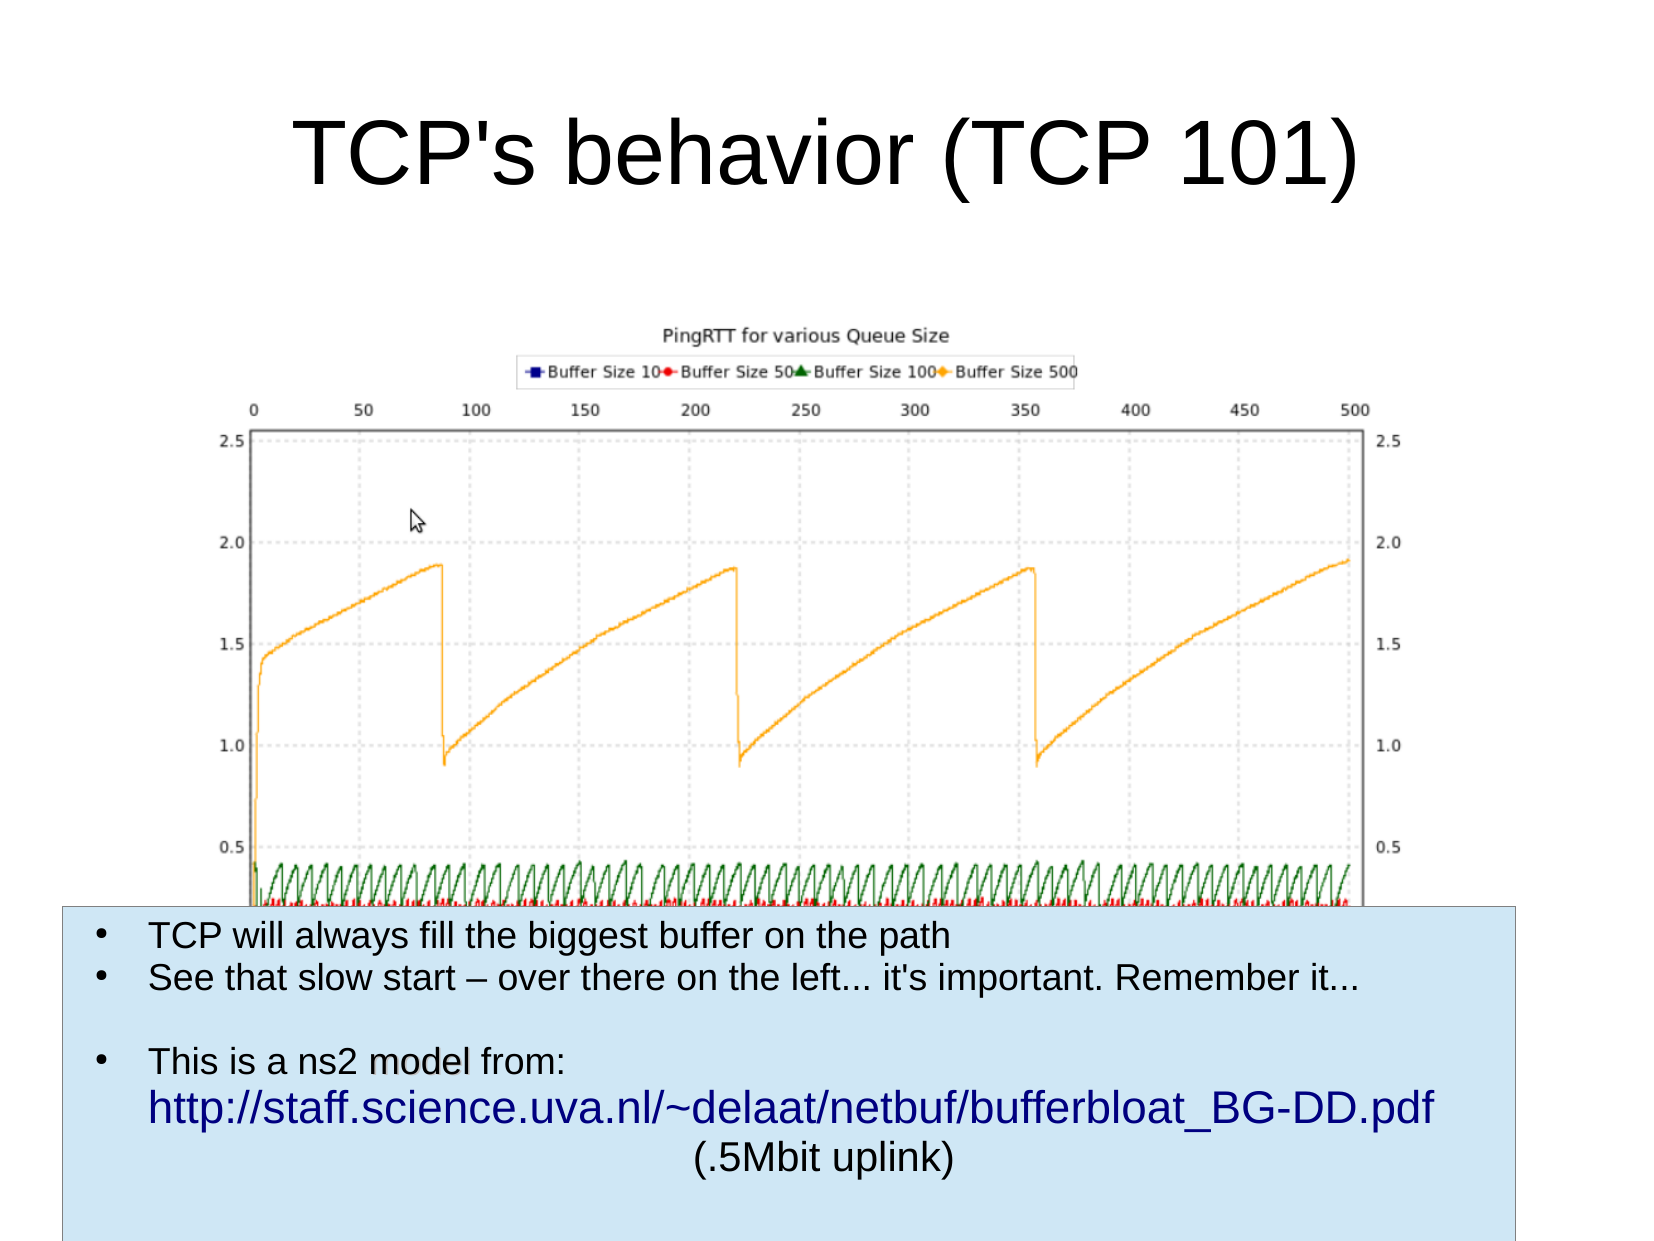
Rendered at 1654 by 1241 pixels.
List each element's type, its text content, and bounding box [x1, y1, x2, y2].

text_box TCP will always fill the biggest buffer on the path See that slow start – over there on the left... it's important. Remember it... This is a ns2 model from: http://staff.science.uva.nl/~delaat/netbuf/bufferbloat_BG-DD.pdf (.5Mbit uplink) [62, 906, 1516, 1241]
picture [205, 290, 1415, 906]
title TCP's behavior (TCP 101) [82, 49, 1571, 257]
